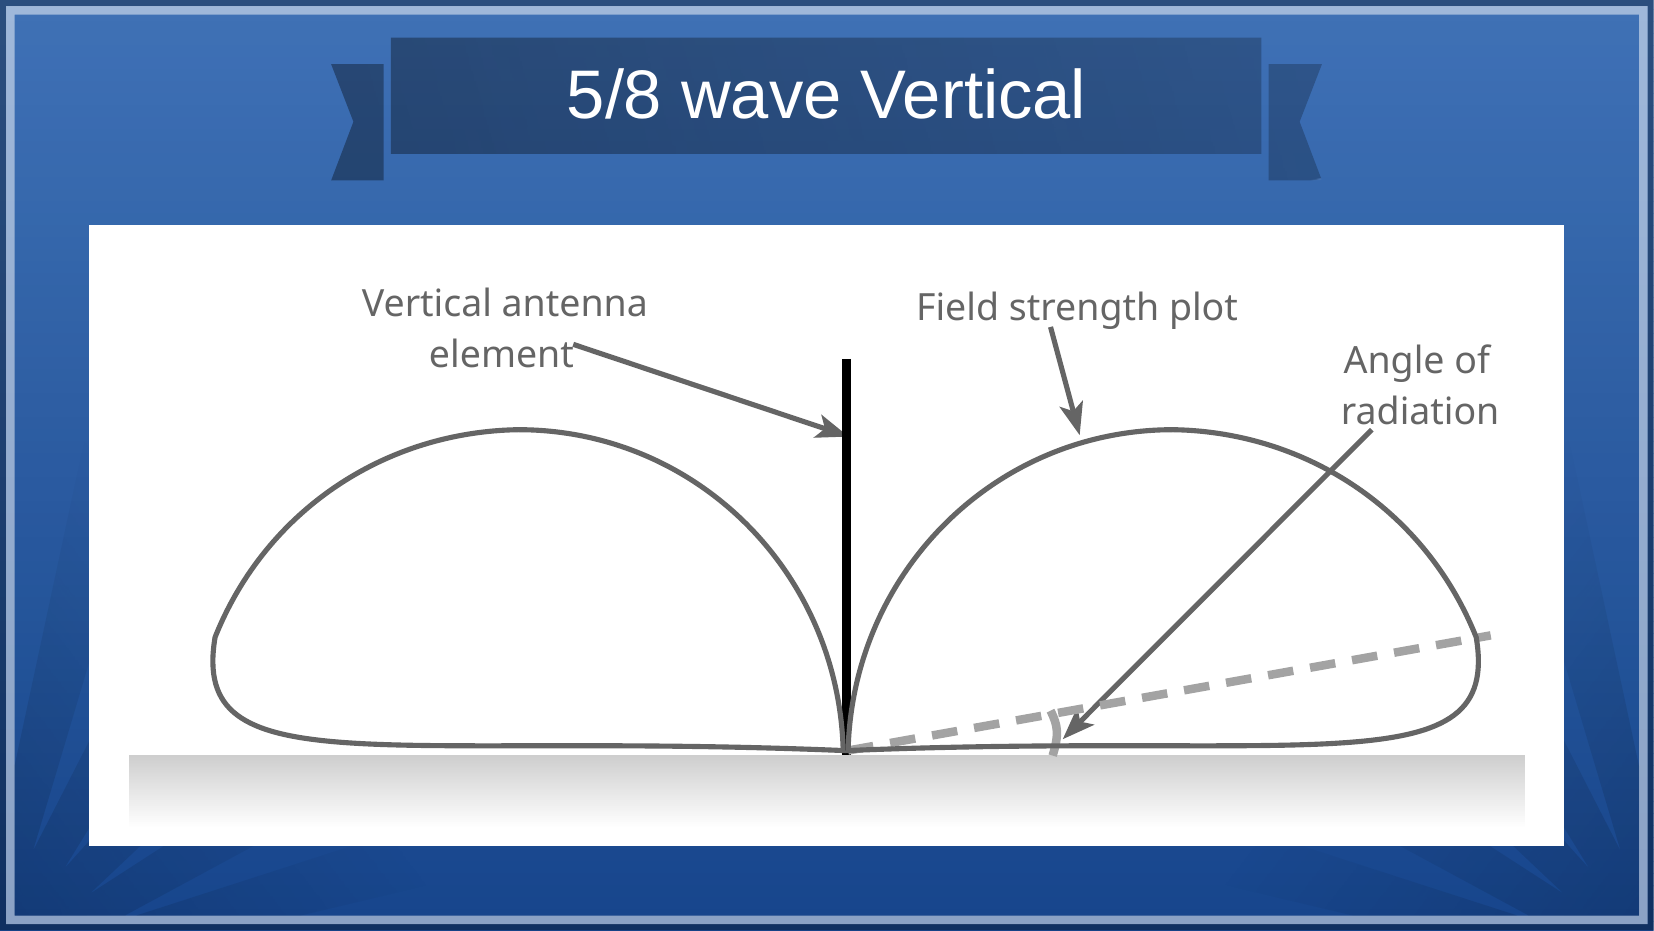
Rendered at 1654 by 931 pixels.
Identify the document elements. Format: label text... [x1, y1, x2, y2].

title 5/8 wave Vertical [389, 35, 1264, 154]
picture [88, 224, 1565, 848]
